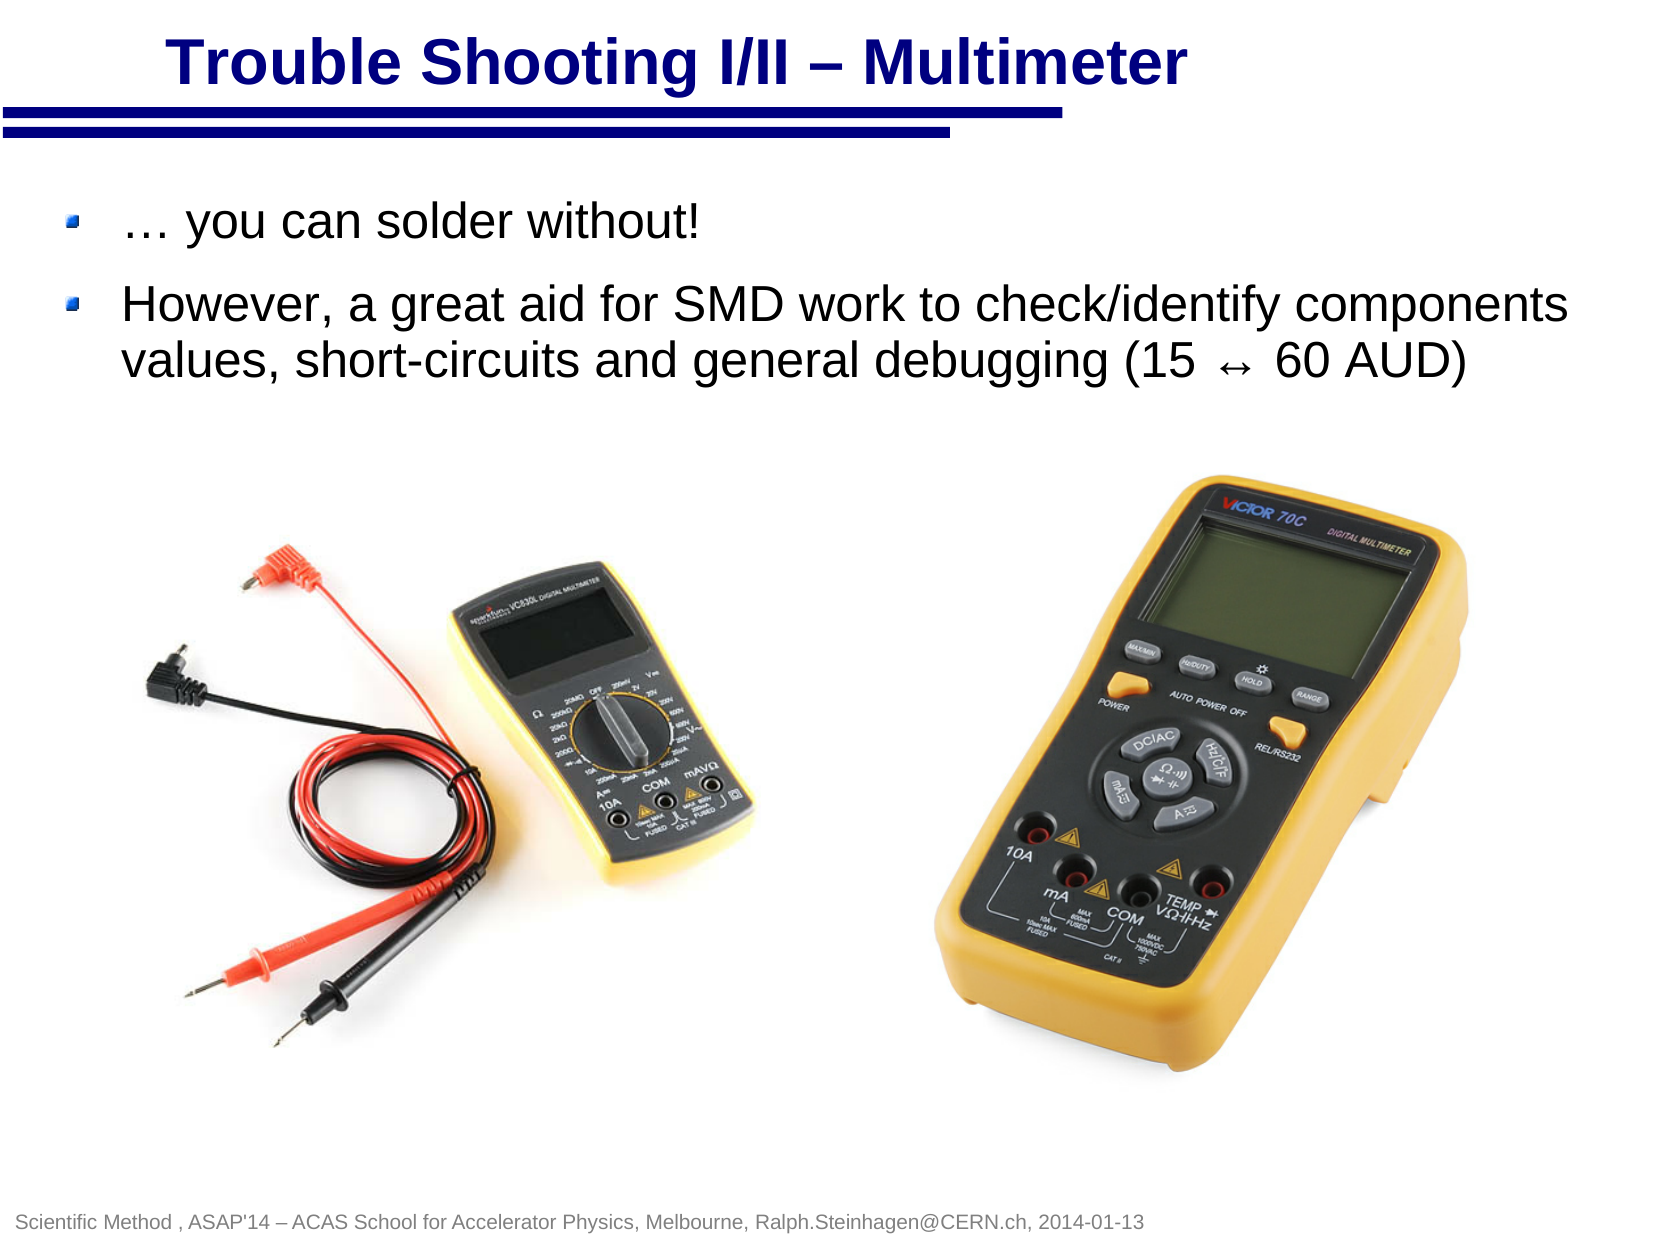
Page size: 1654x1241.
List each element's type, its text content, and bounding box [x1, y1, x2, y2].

title Trouble Shooting I/II – Multimeter [165, 0, 1323, 124]
list … you can solder without! However, a great aid for SMD work to check/identify components values, short-circuits and general debugging (15 ↔ 60 AUD) [65, 192, 1628, 1205]
picture [127, 531, 772, 1080]
picture [874, 436, 1557, 1120]
